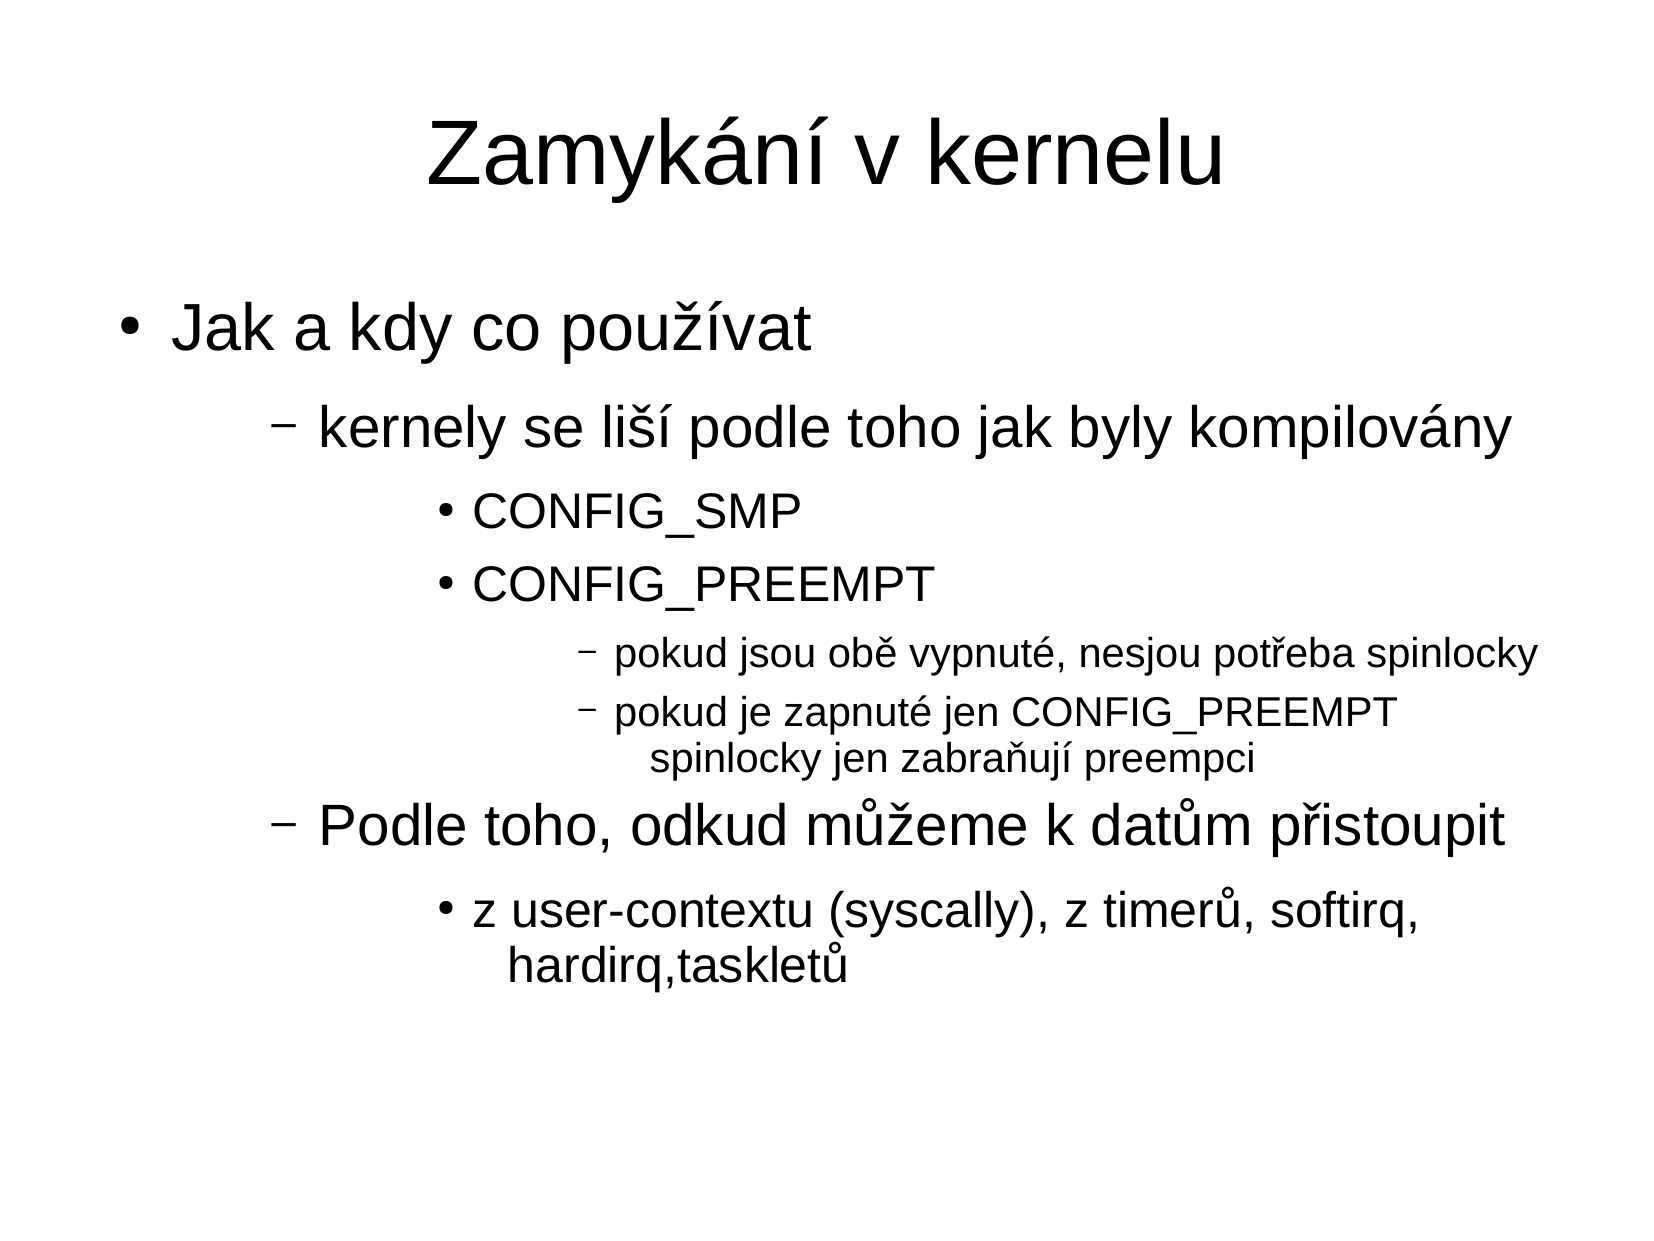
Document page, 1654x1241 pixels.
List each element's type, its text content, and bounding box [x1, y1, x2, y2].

text_box [29, 649, 1182, 782]
title Zamykání v kernelu [82, 49, 1571, 257]
list Jak a kdy co používat kernely se liší podle toho jak byly kompilovány CONFIG_SMP CONFIG_PREEMPT pokud jsou obě vypnuté, nesjou potřeba spinlocky pokud je zapnuté jen CONFIG_PREEMPT spinlocky jen zabraňují preempci Podle toho, odkud můžeme k datům přistoupit z user-contextu (syscally), z timerů, softirq, hardirq,taskletů [82, 290, 1571, 1109]
